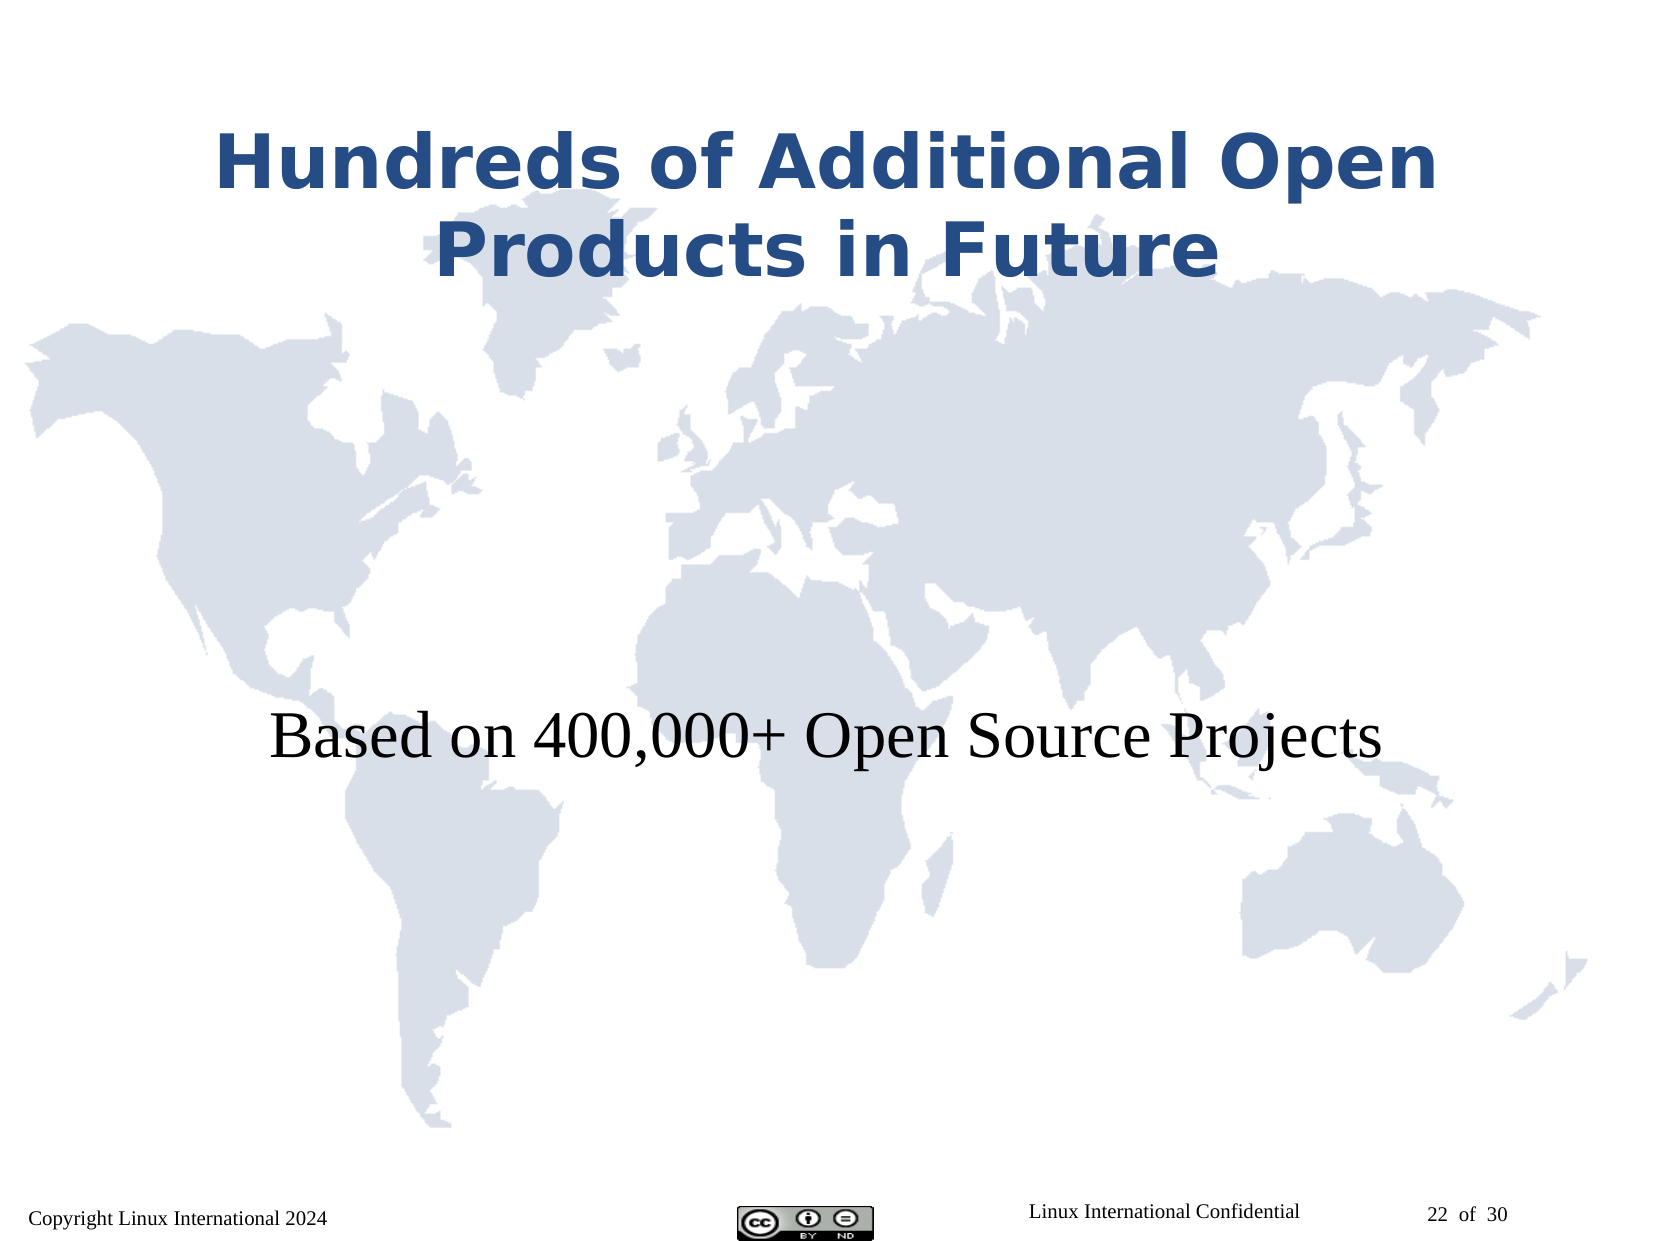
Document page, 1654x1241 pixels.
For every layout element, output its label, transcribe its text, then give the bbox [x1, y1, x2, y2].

picture [737, 1206, 874, 1241]
title Hundreds of Additional Open Products in Future [121, 102, 1534, 310]
subtitle Based on 400,000+ Open Source Projects [121, 344, 1534, 1127]
picture [0, 108, 1616, 1164]
